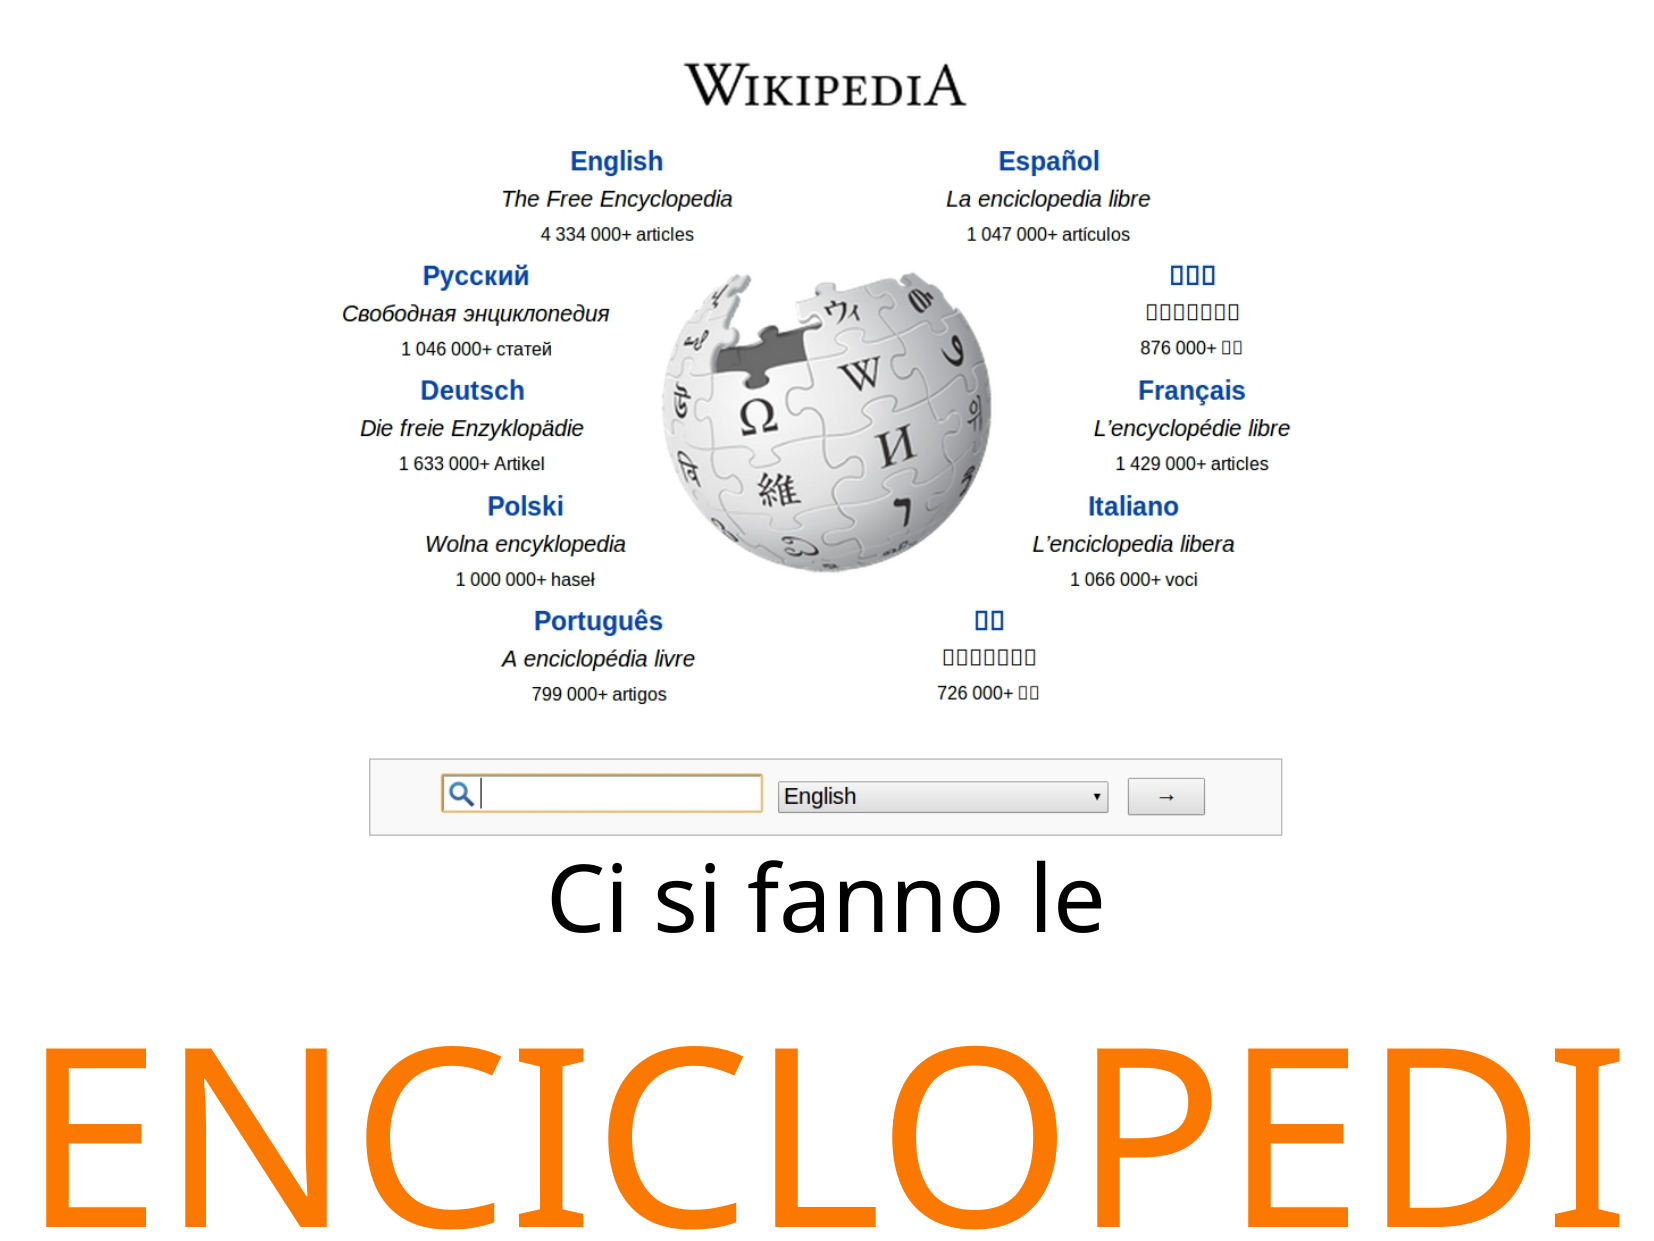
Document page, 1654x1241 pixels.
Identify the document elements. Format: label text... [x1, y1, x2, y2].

text_box Ci si fanno le ENCICLOPEDIE [0, 824, 1653, 840]
picture [225, 0, 1388, 824]
